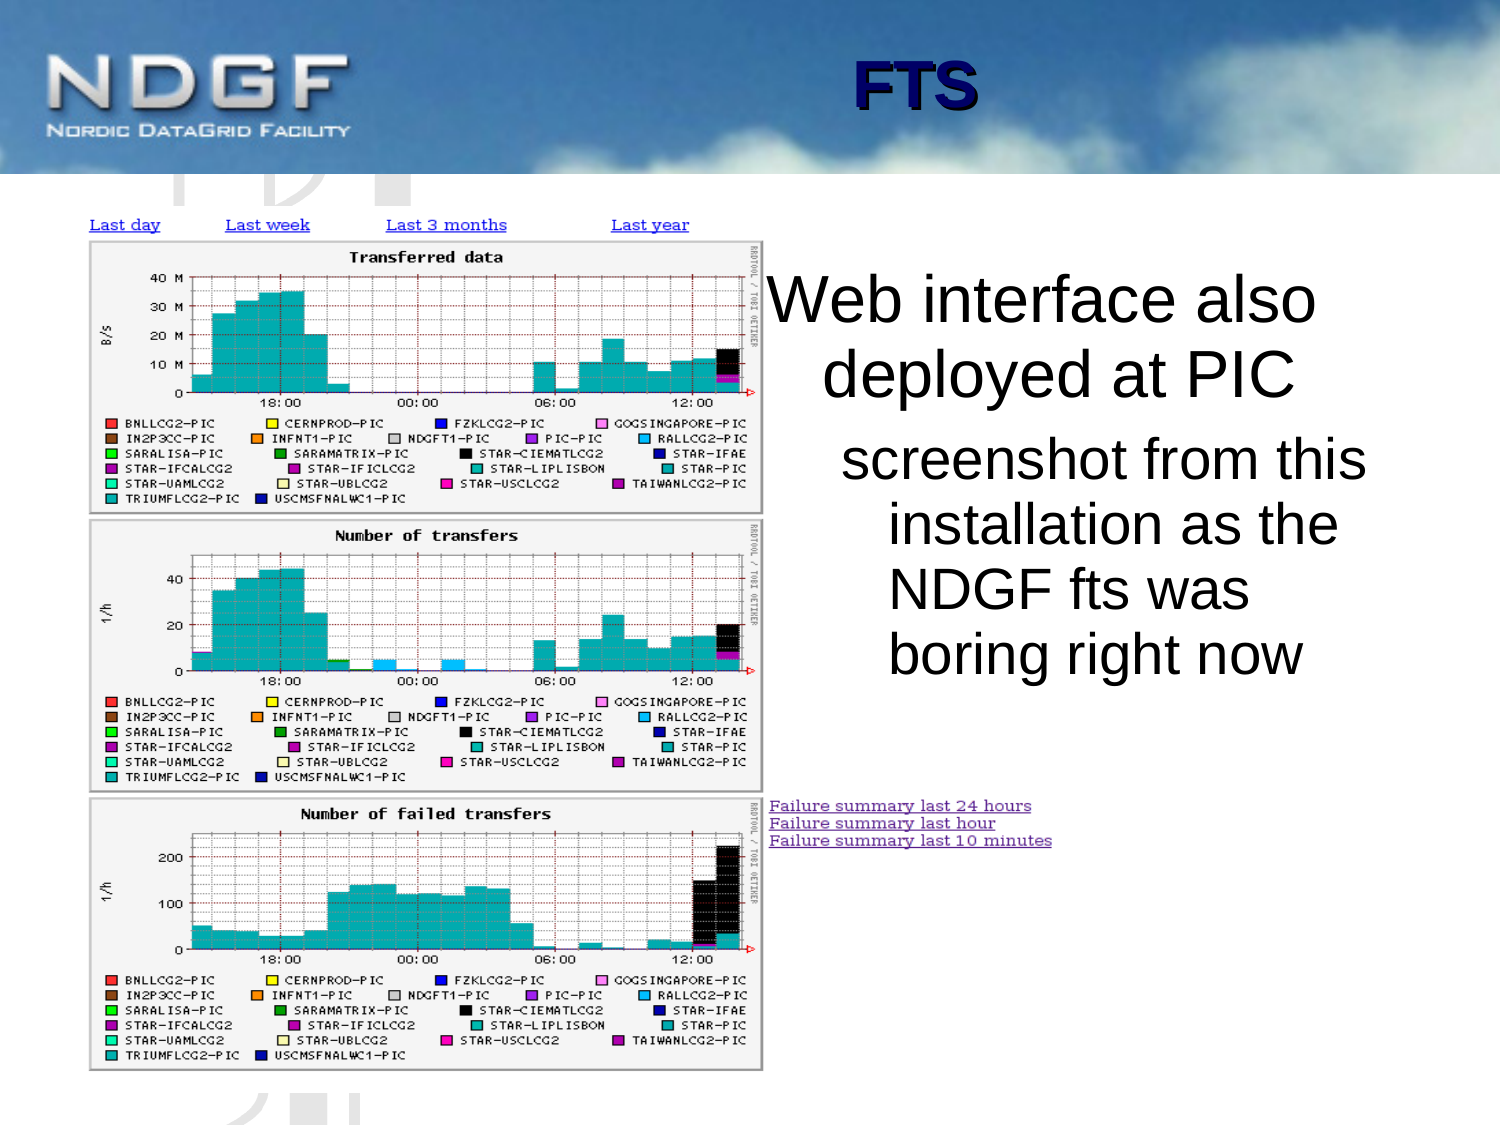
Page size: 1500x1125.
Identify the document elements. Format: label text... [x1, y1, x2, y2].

title FTS [372, 11, 1459, 157]
picture [0, 0, 1500, 1125]
list Web interface also deployed at PIC screenshot from this installation as the NDGF fts was boring right now [766, 262, 1426, 1006]
